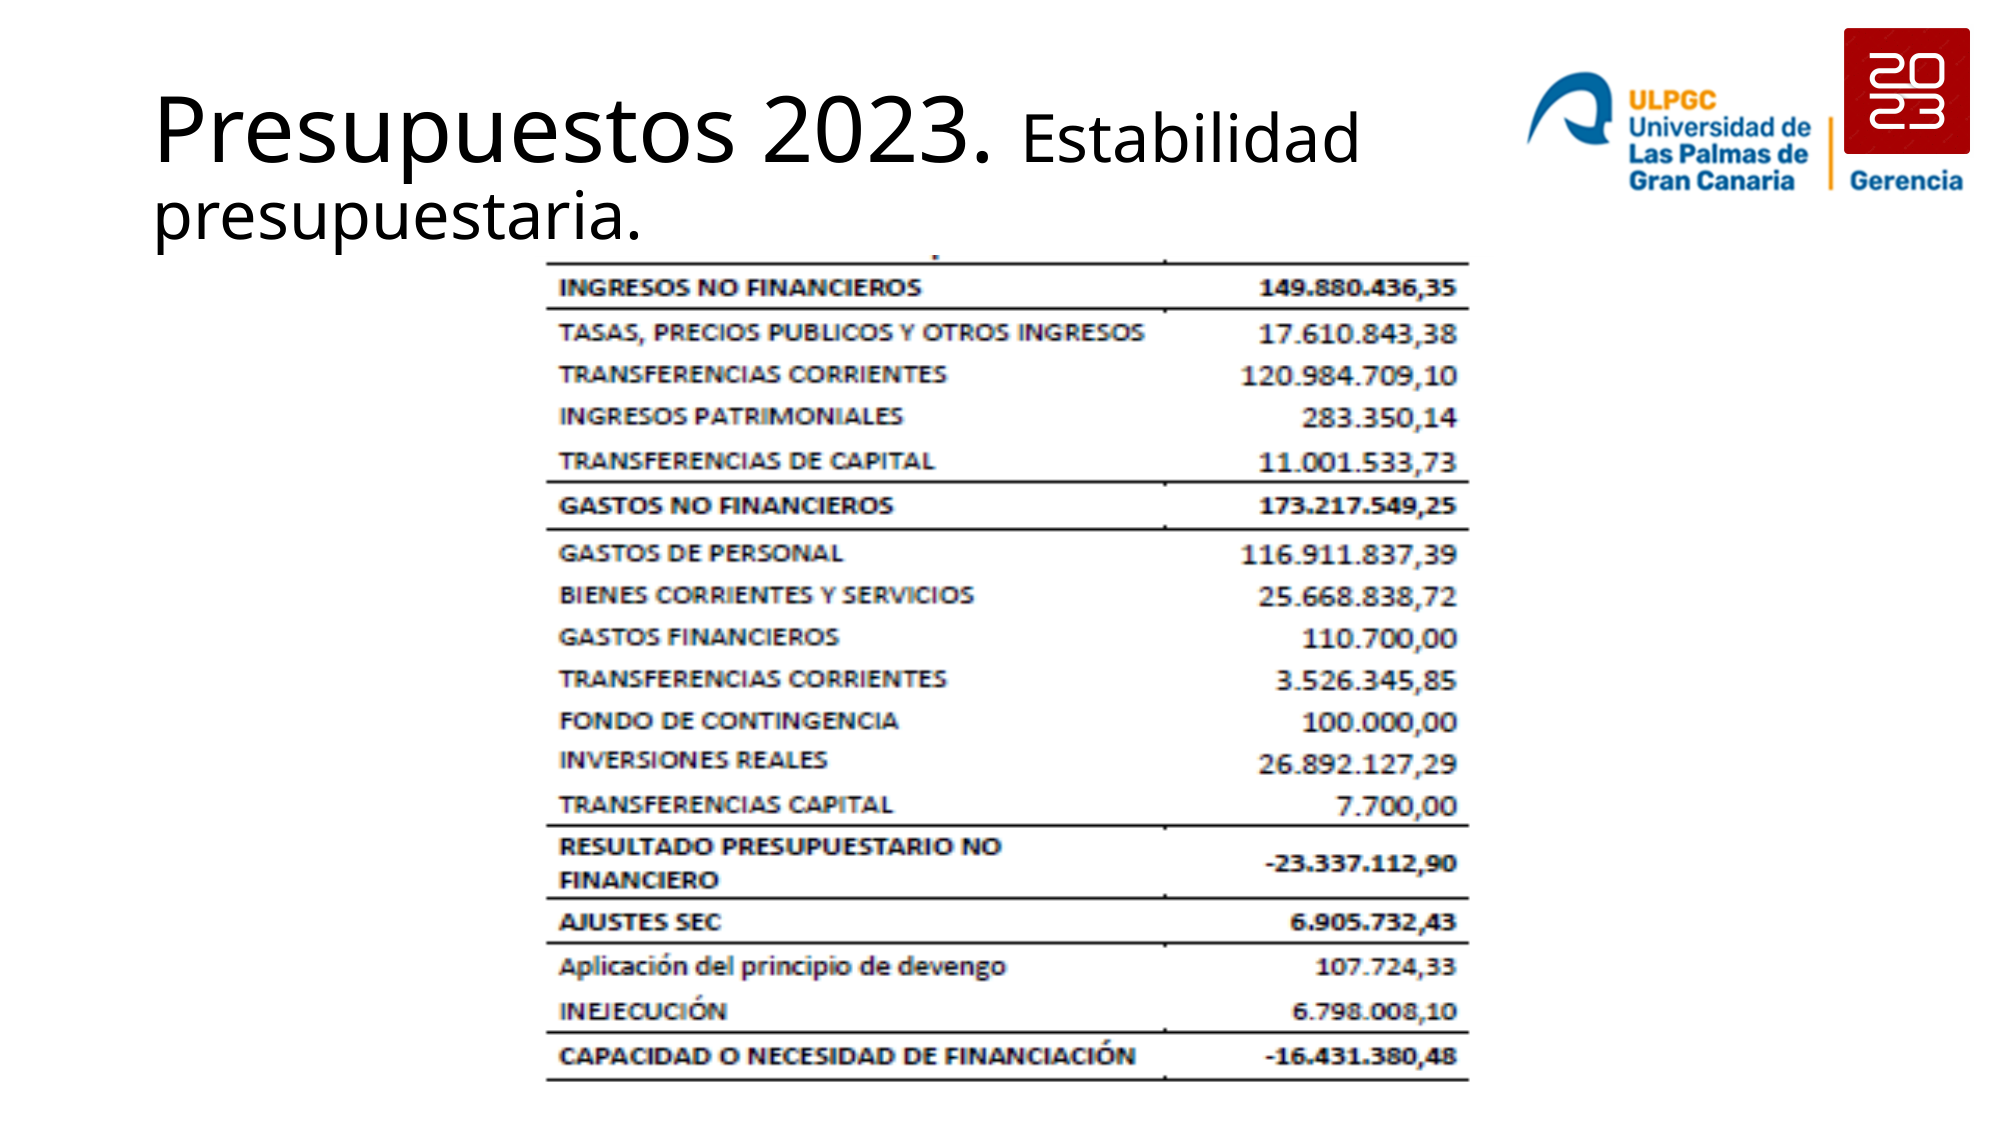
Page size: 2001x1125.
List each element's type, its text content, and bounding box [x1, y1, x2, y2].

picture [535, 255, 1494, 1082]
title Presupuestos 2023. Estabilidad presupuestaria. [137, 59, 1863, 278]
picture [1493, 24, 2000, 232]
